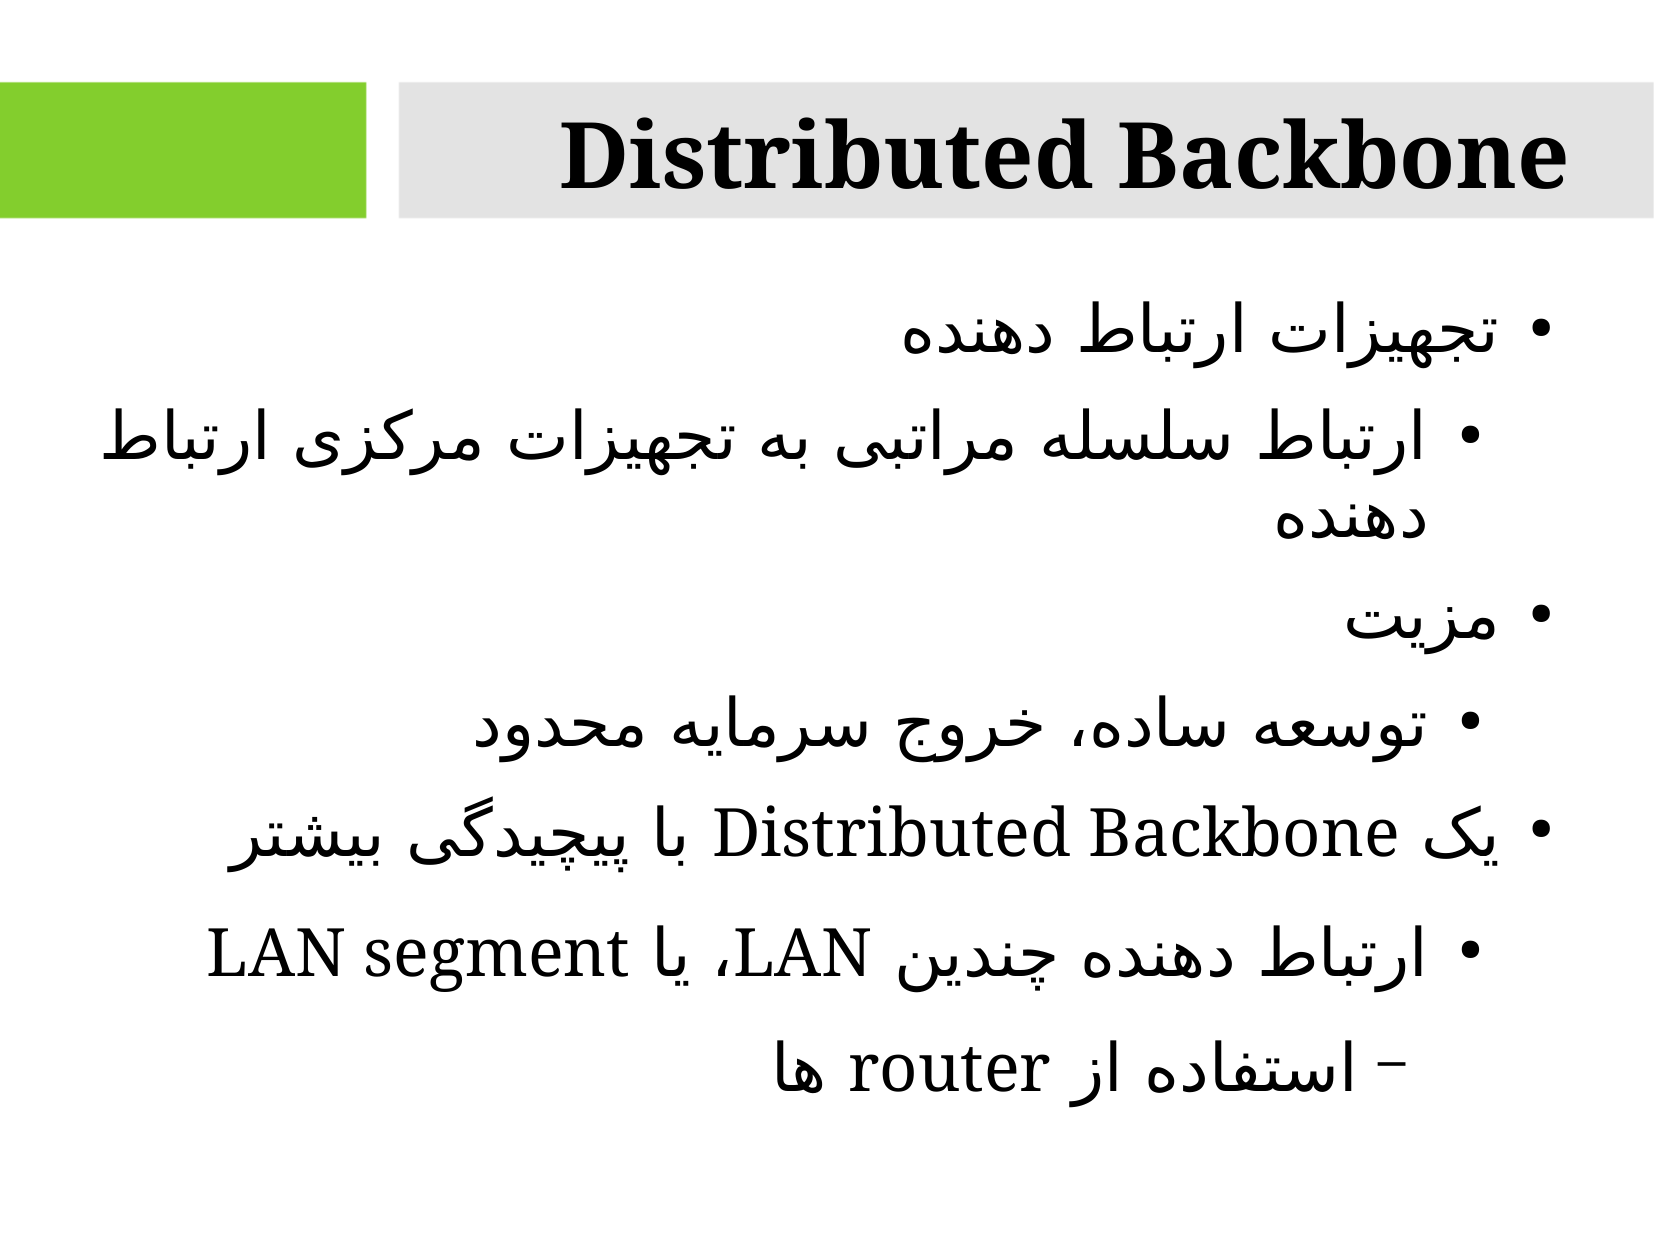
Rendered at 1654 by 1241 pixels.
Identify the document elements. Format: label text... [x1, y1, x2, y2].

title Distributed Backbone [82, 49, 1571, 257]
picture [0, 0, 1654, 1241]
list تجهیزات ارتباط دهنده ارتباط سلسله مراتبی به تجهیزات مرکزی ارتباط دهنده مزیت توسعه ساده، خروج سرمایه محدود یک Distributed Backbone با پیچیدگی بیشتر ارتباط دهنده چندین LAN، یا LAN segment استفاده از router ها [82, 290, 1571, 1182]
